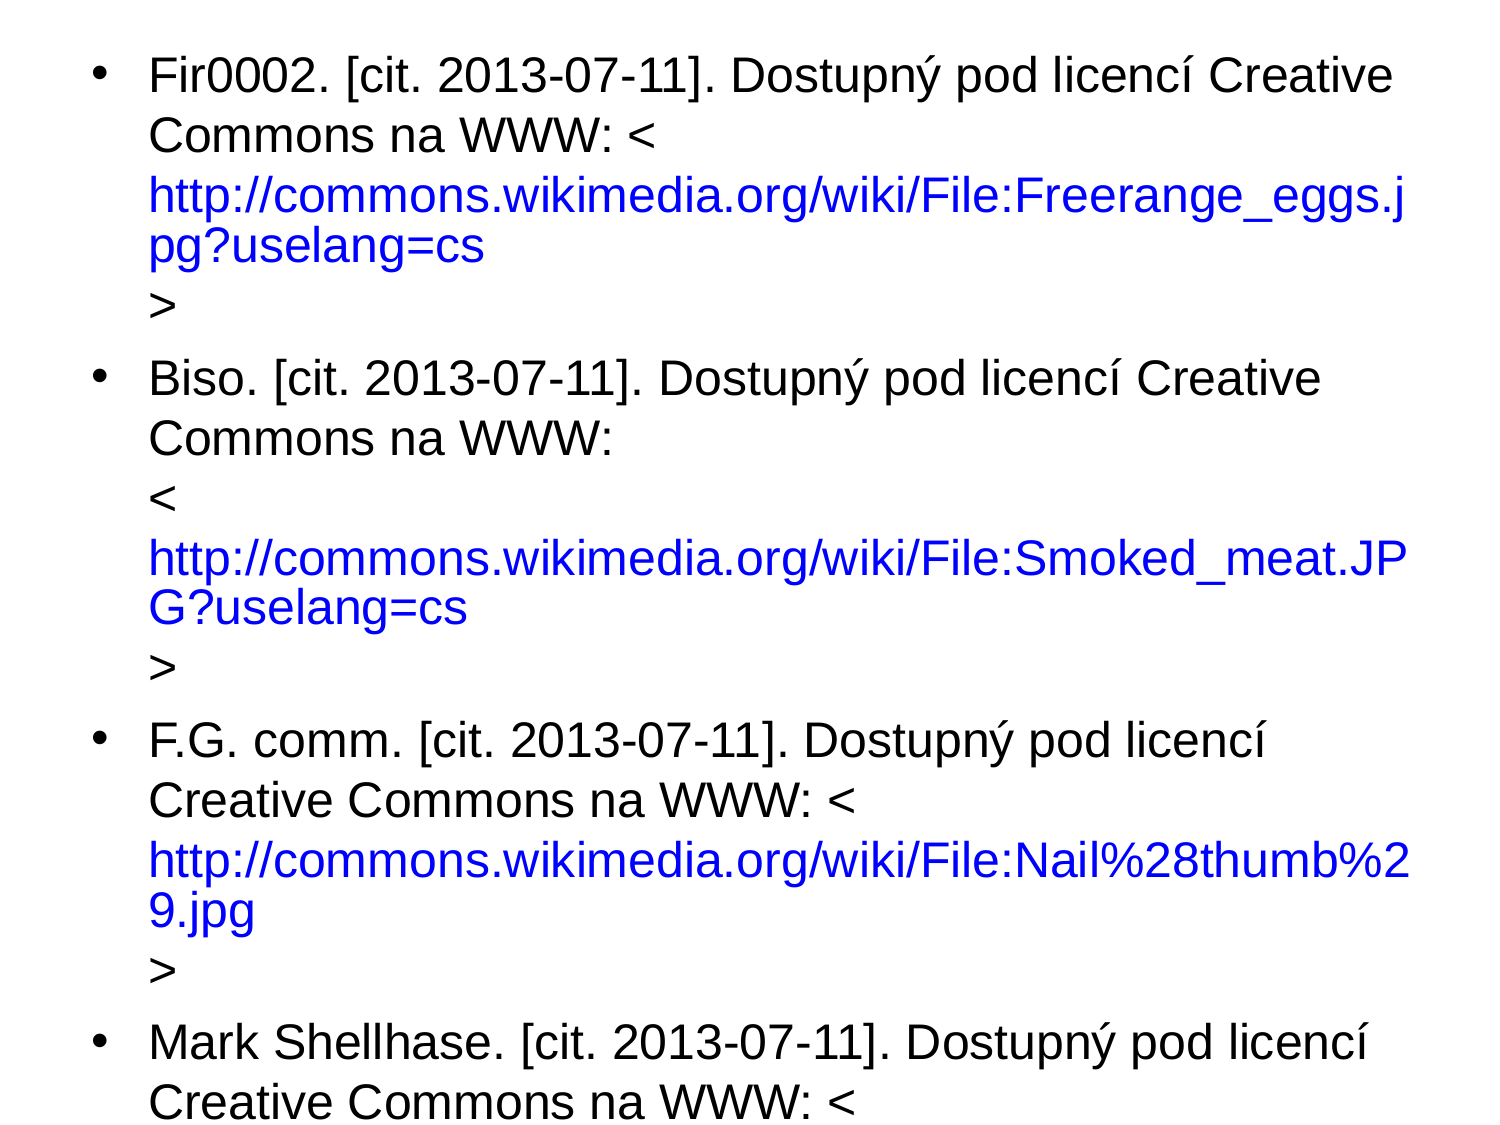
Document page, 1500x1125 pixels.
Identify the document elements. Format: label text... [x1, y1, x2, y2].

list Fir0002. [cit. 2013-07-11]. Dostupný pod licencí Creative Commons na WWW: <http://commons.wikimedia.org/wiki/File:Freerange_eggs.jpg?uselang=cs> Biso. [cit. 2013-07-11]. Dostupný pod licencí Creative Commons na WWW: <http://commons.wikimedia.org/wiki/File:Smoked_meat.JPG?uselang=cs> F.G. comm. [cit. 2013-07-11]. Dostupný pod licencí Creative Commons na WWW: <http://commons.wikimedia.org/wiki/File:Nail%28thumb%29.jpg> Mark Shellhase. [cit. 2013-07-11]. Dostupný pod licencí Creative Commons na WWW: <http://commons.wikimedia.org/wiki/File:Salt_Crystals.JPG?uselang=cs> [76, 35, 1427, 1108]
